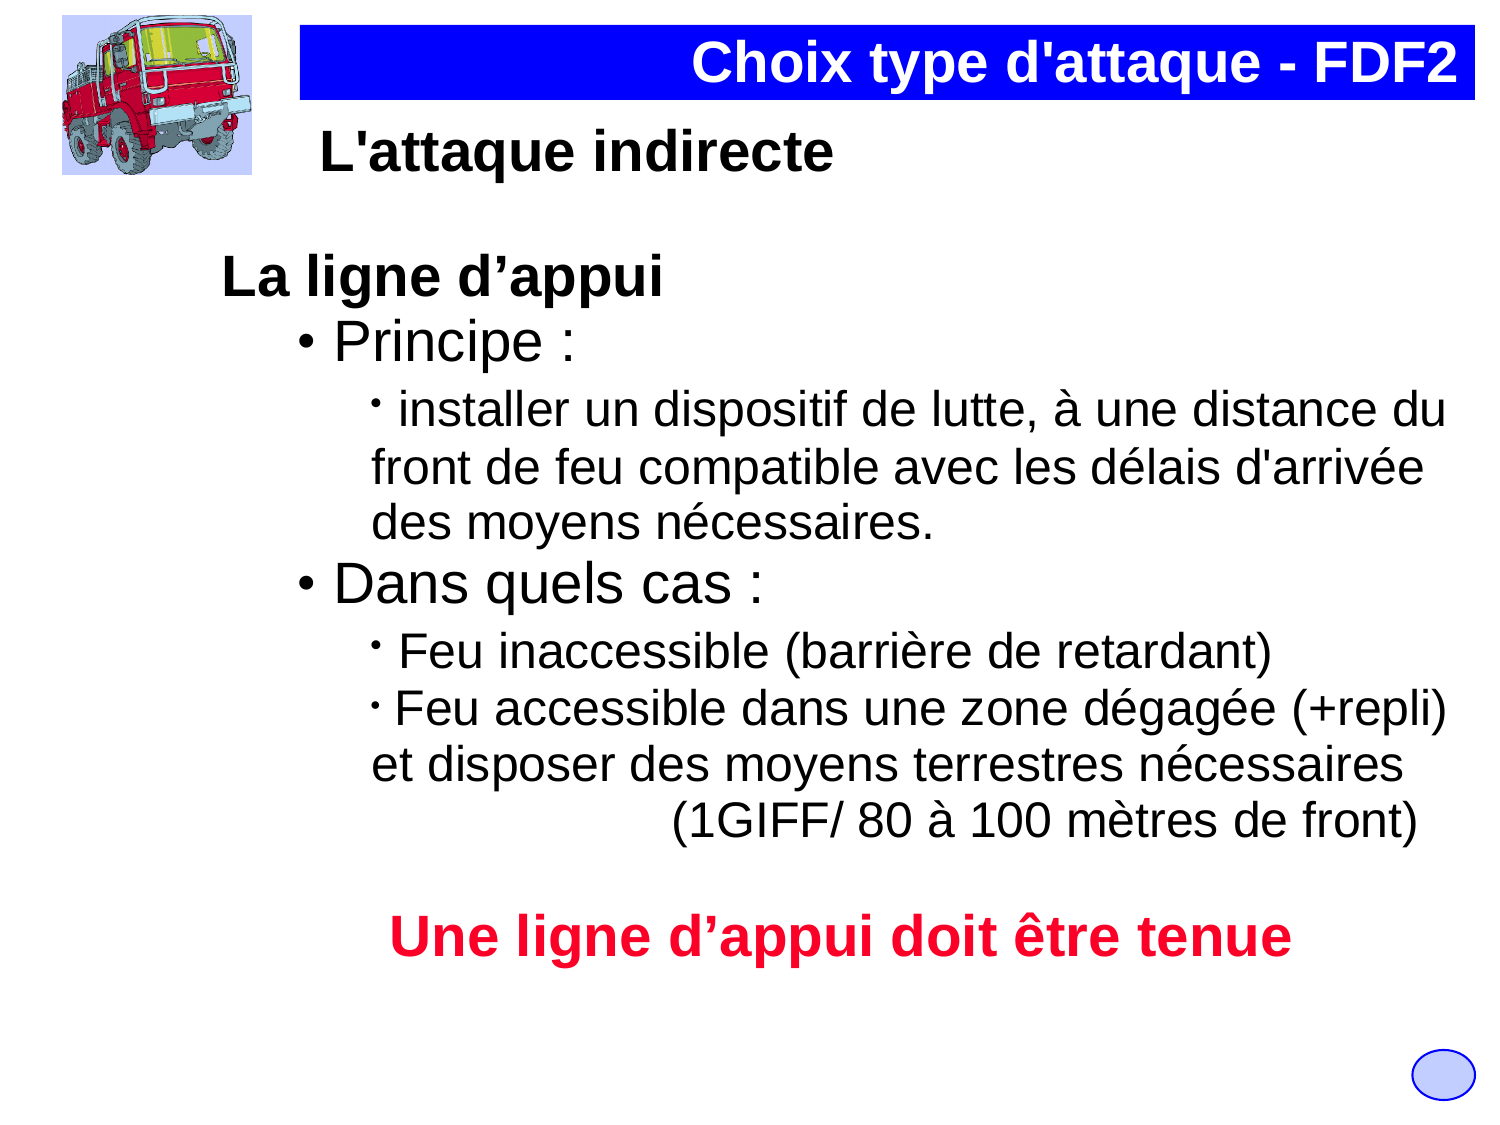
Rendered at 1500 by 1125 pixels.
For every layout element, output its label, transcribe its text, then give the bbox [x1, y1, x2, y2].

text_box [1412, 1049, 1476, 1101]
chart [62, 15, 252, 176]
text_box La ligne d’appui Principe : installer un dispositif de lutte, à une distance du front de feu compatible avec les délais d'arrivée des moyens nécessaires. Dans quels cas : Feu inaccessible (barrière de retardant) Feu accessible dans une zone dégagée (+repli) et disposer des moyens terrestres nécessaires (1GIFF/ 80 à 100 mètres de front) Une ligne d’appui doit être tenue [206, 236, 1477, 977]
text_box Choix type d'attaque - FDF2 [299, 24, 1475, 100]
text_box L'attaque indirecte [304, 110, 852, 191]
